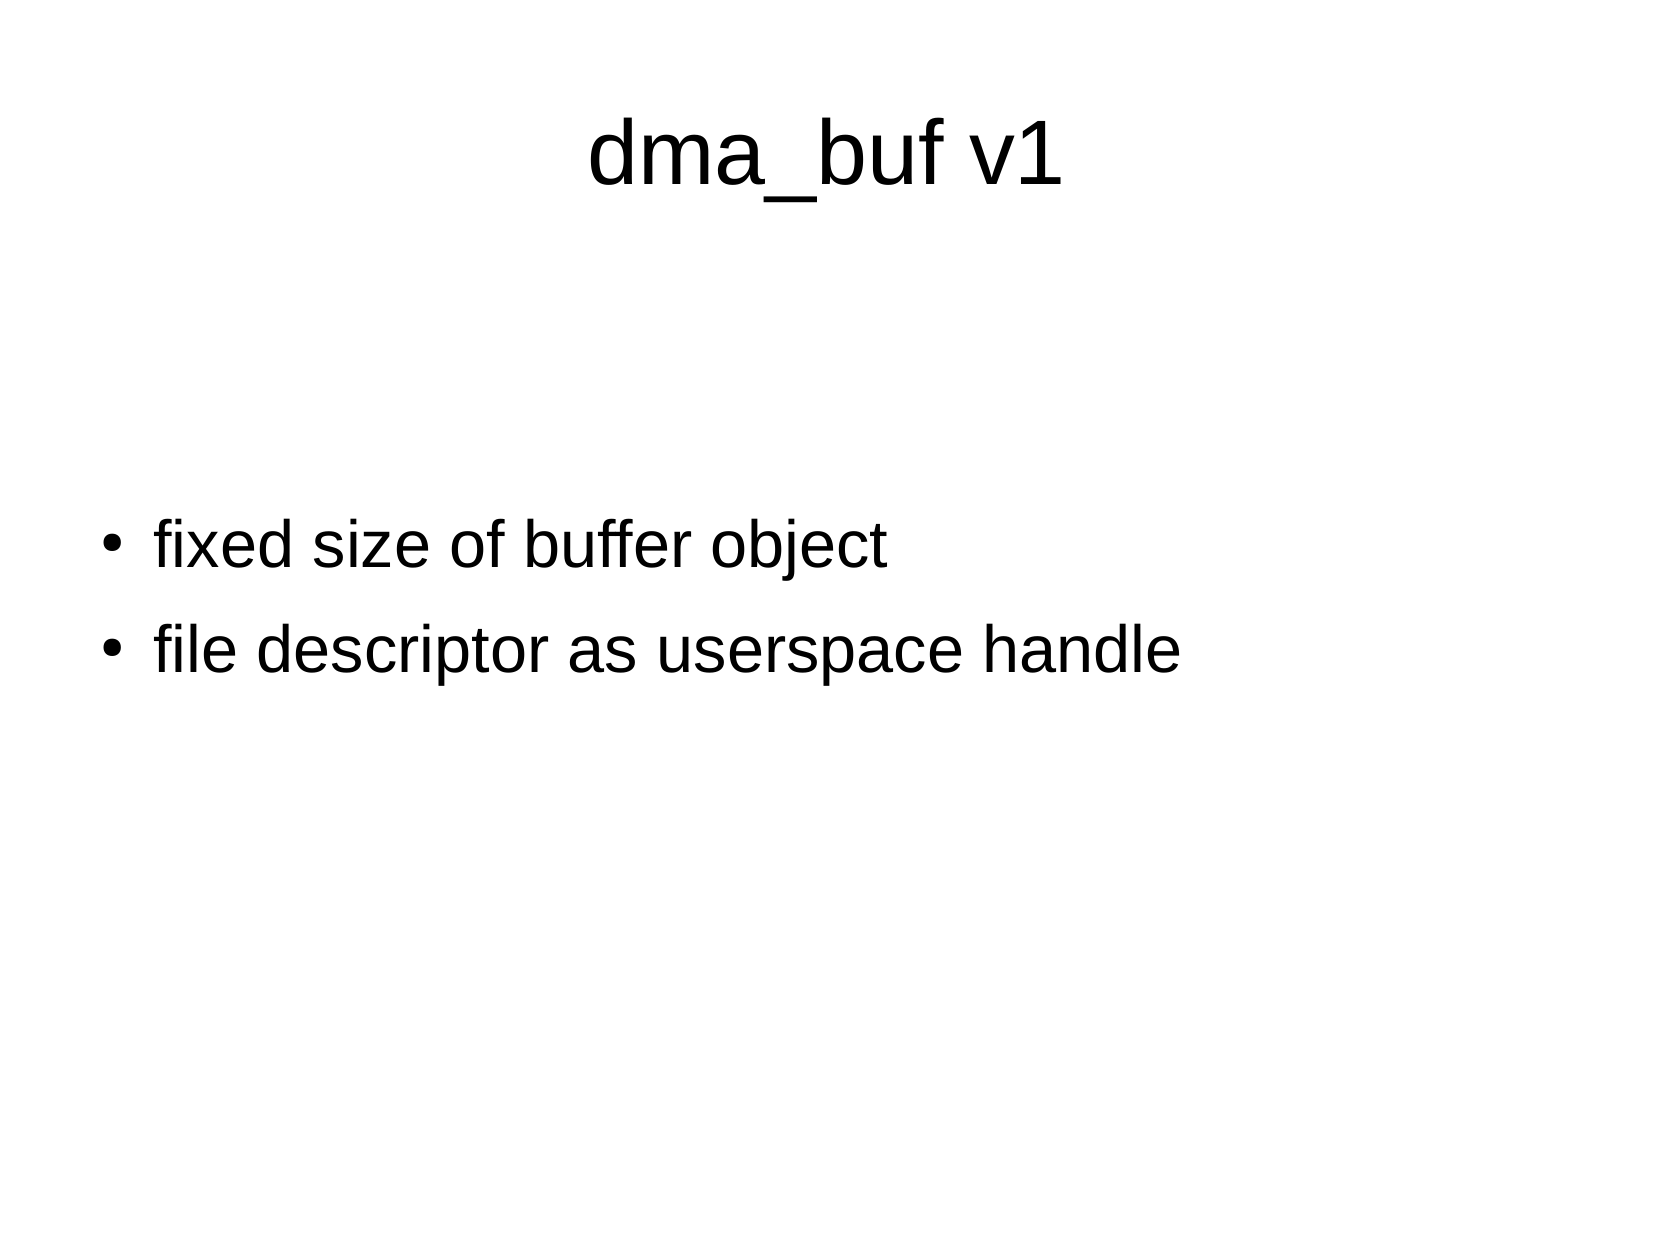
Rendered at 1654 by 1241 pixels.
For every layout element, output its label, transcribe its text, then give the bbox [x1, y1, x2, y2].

title dma_buf v1 [82, 49, 1571, 257]
list fixed size of buffer object file descriptor as userspace handle [82, 403, 1571, 863]
